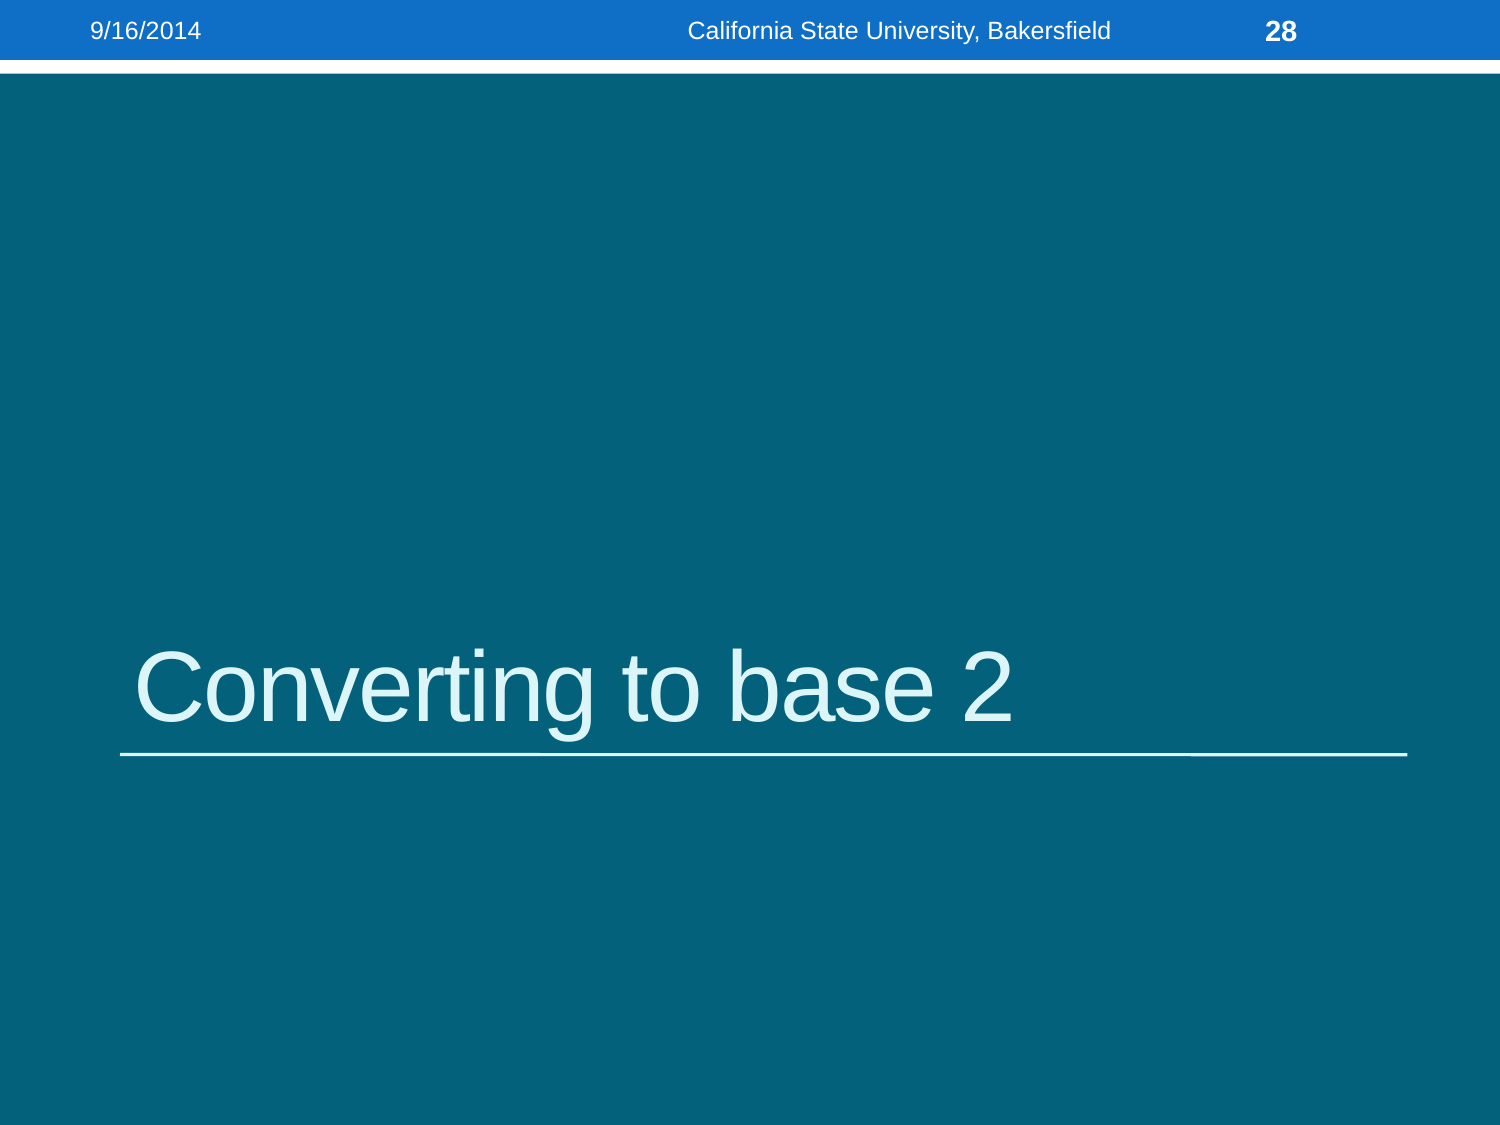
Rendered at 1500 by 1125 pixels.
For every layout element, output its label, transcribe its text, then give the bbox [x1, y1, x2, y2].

footer California State University, Bakersfield [562, 3, 1238, 57]
slide_number 9/16/2014 [75, 3, 550, 57]
slide_number <number> [1250, 3, 1425, 57]
title Converting to base 2 [118, 387, 1394, 749]
